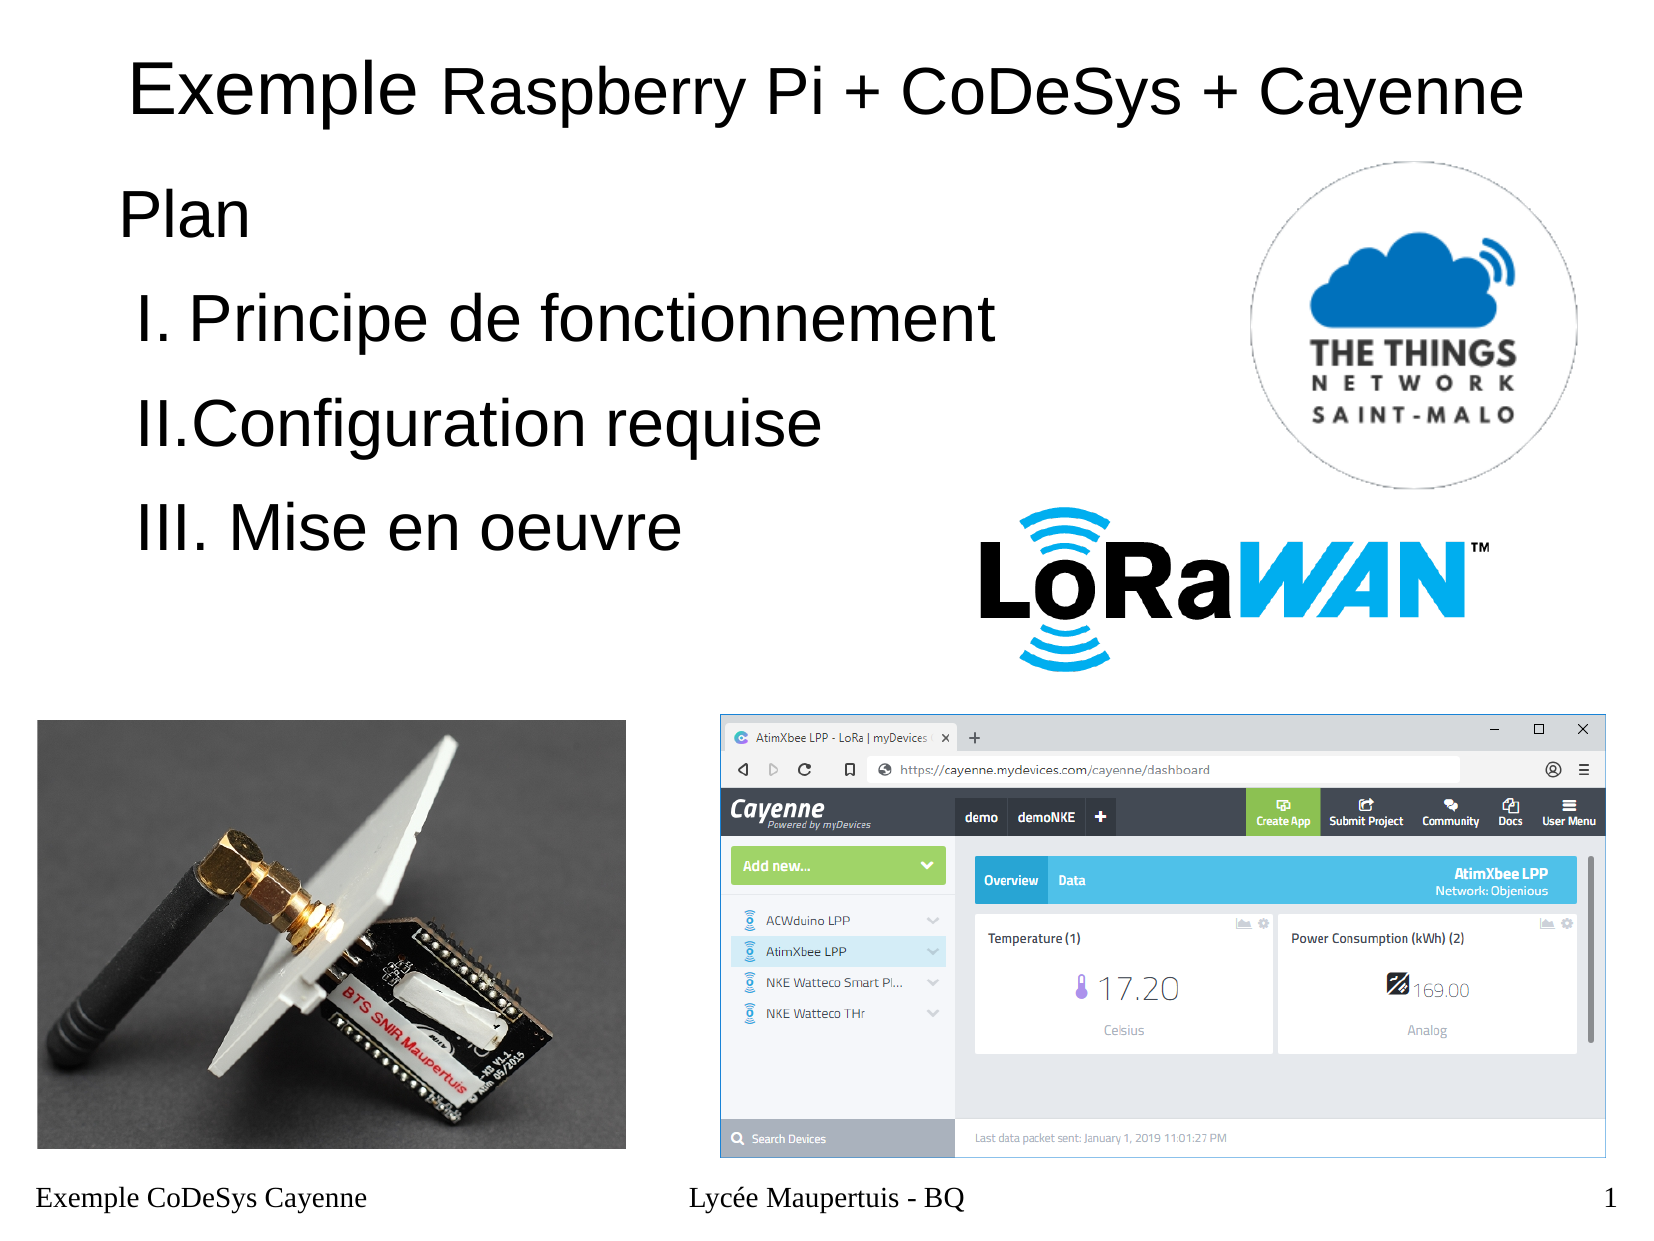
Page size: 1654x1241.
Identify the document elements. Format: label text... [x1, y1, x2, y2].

picture [1240, 151, 1590, 497]
picture [37, 720, 626, 1149]
list Plan Principe de fonctionnement Configuration requise Mise en oeuvre [118, 177, 1087, 656]
title Exemple Raspberry Pi + CoDeSys + Cayenne [35, 35, 1619, 142]
picture [980, 507, 1489, 673]
picture [720, 714, 1606, 1158]
